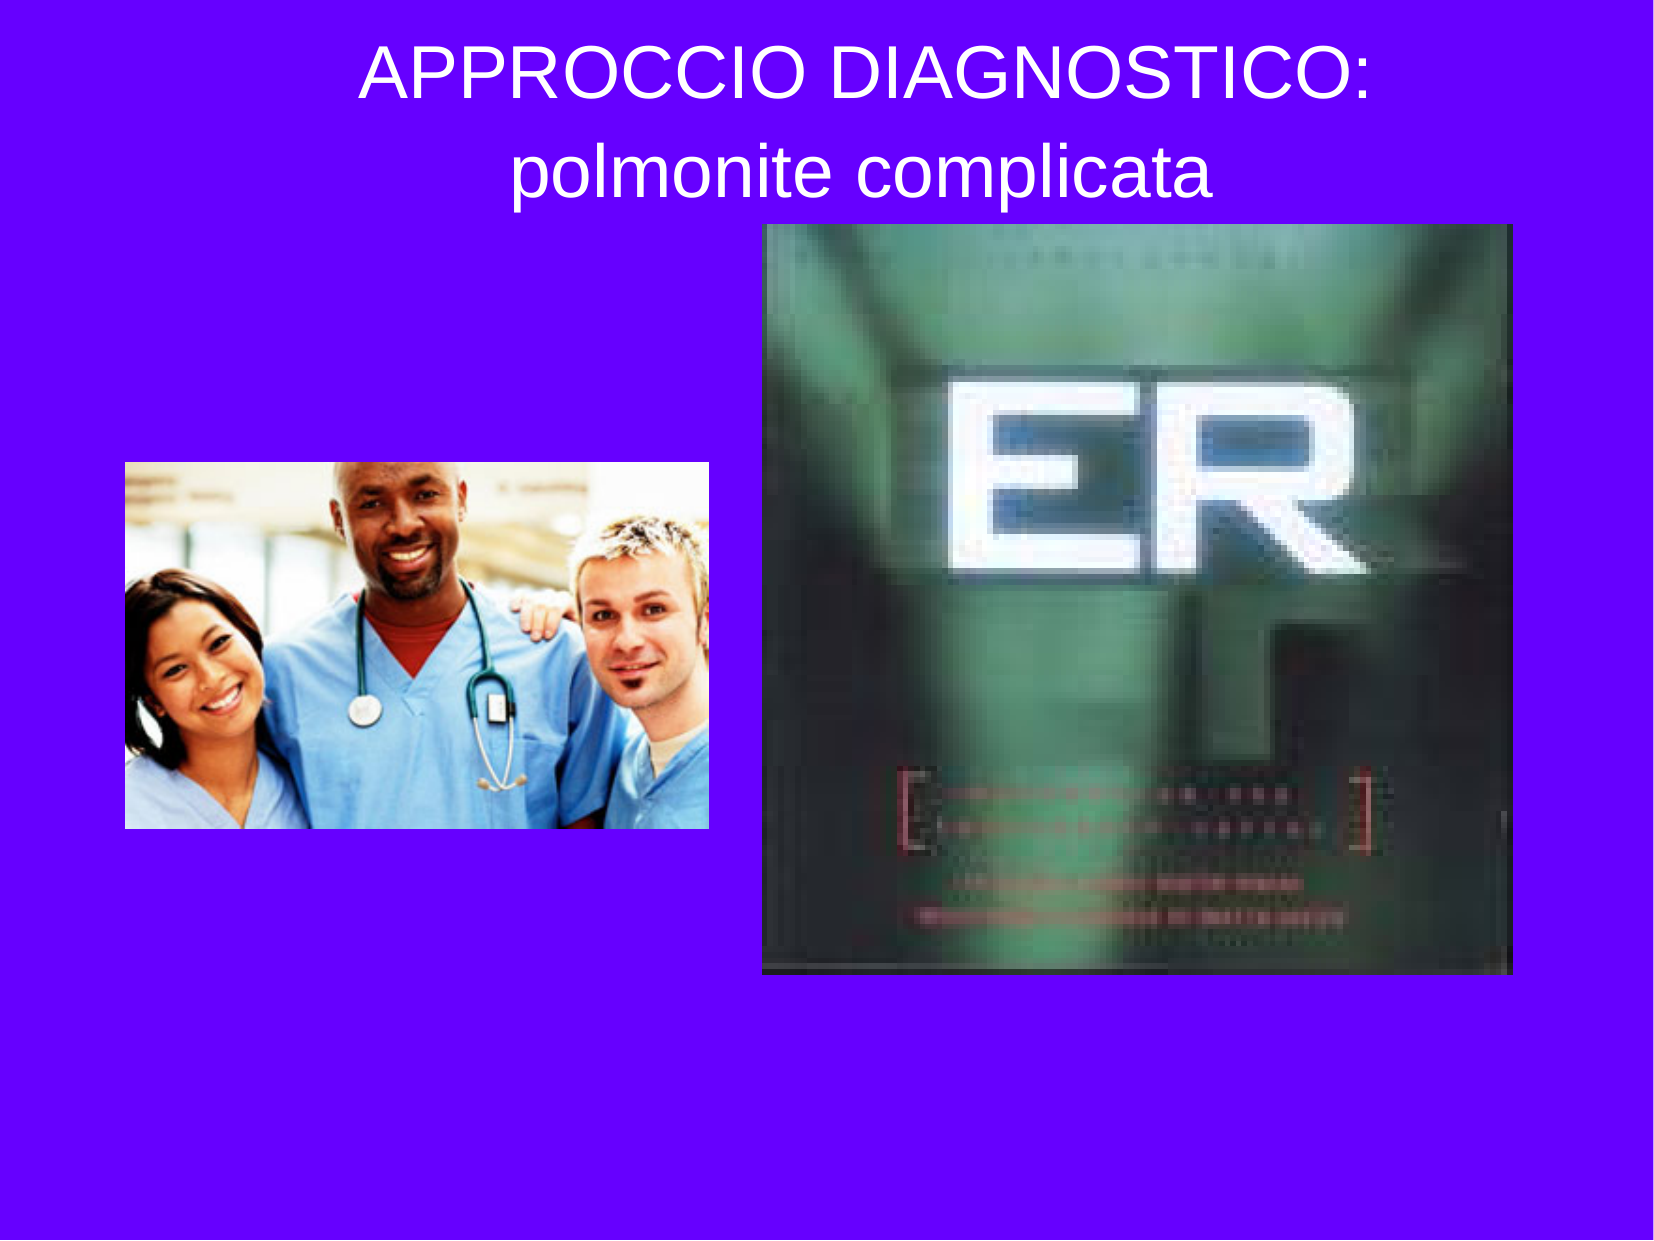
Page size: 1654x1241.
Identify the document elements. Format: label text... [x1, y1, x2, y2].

title APPROCCIO DIAGNOSTICO: polmonite complicata [157, 31, 1576, 218]
picture [125, 462, 709, 829]
picture [762, 224, 1513, 976]
